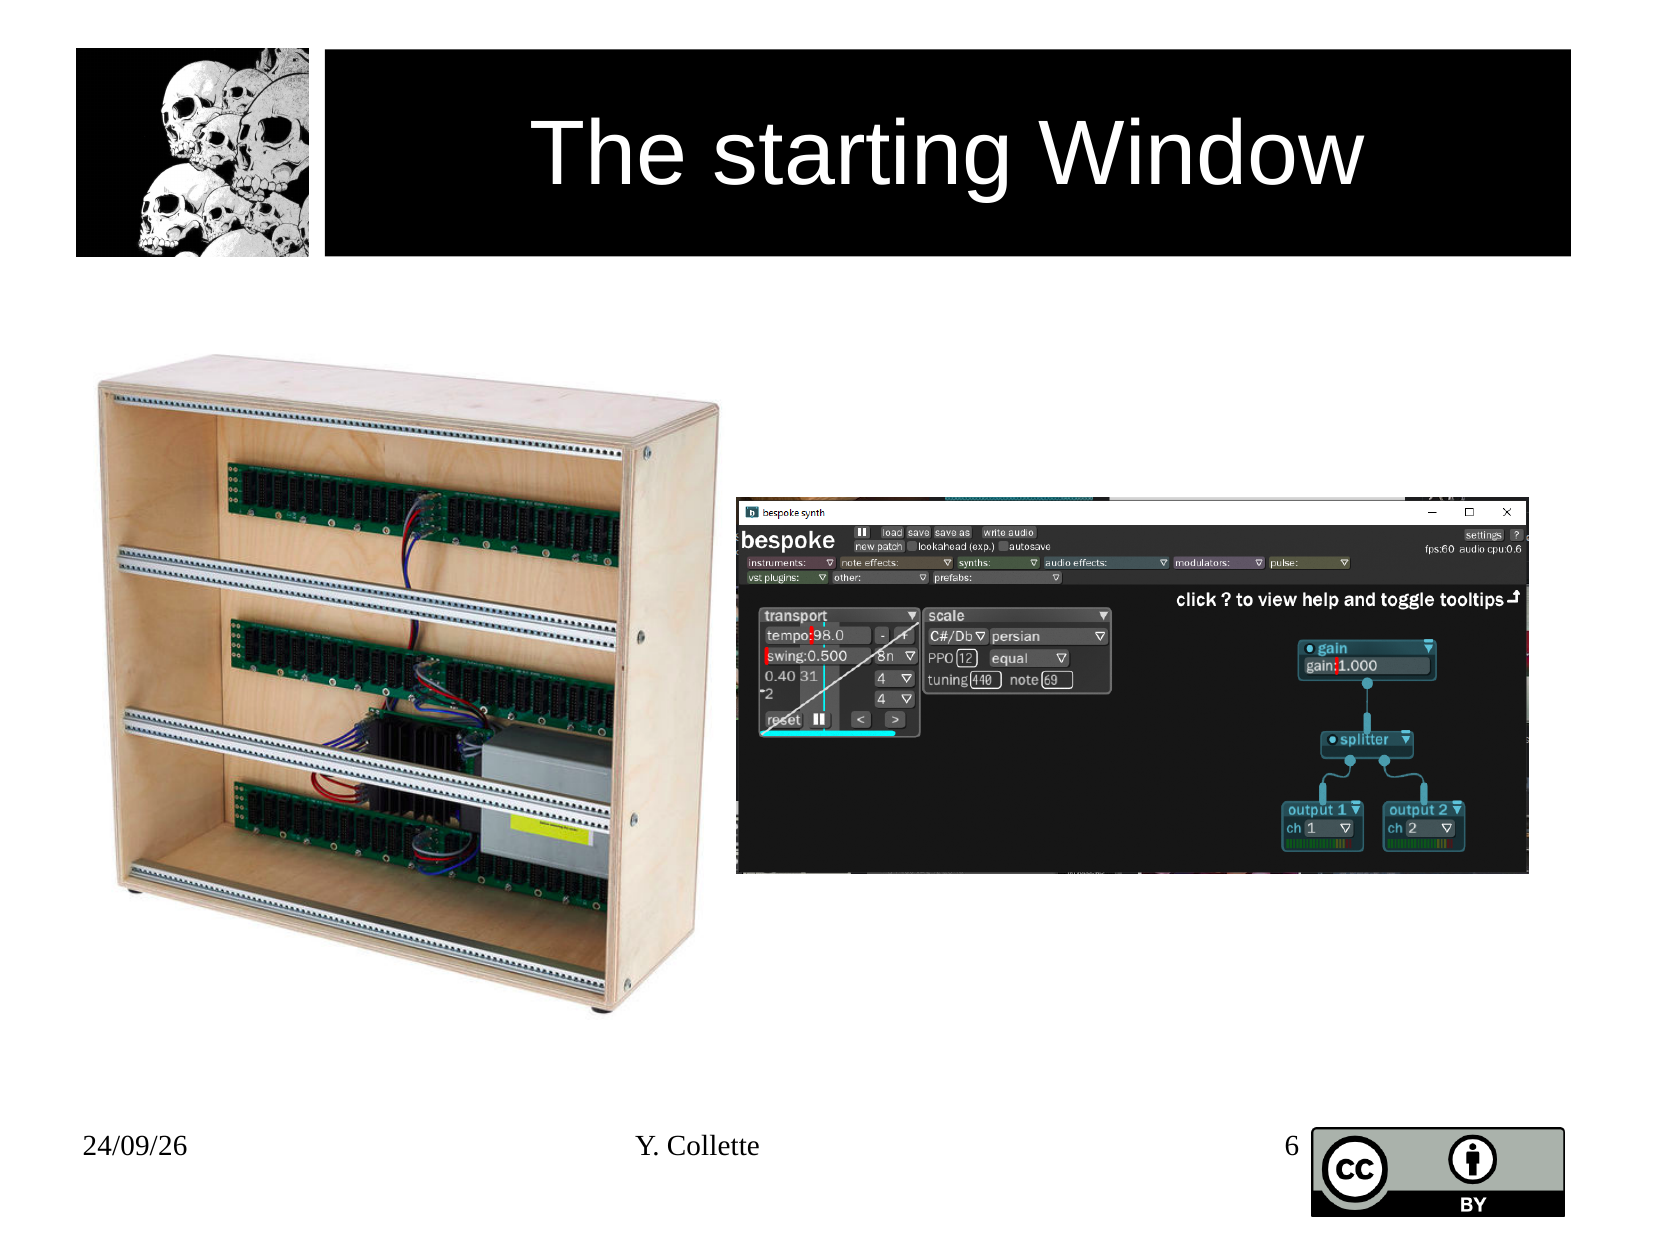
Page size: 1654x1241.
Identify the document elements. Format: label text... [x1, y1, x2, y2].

title The starting Window [324, 49, 1571, 257]
picture [76, 48, 309, 257]
picture [75, 345, 1529, 1030]
picture [1311, 1127, 1565, 1217]
